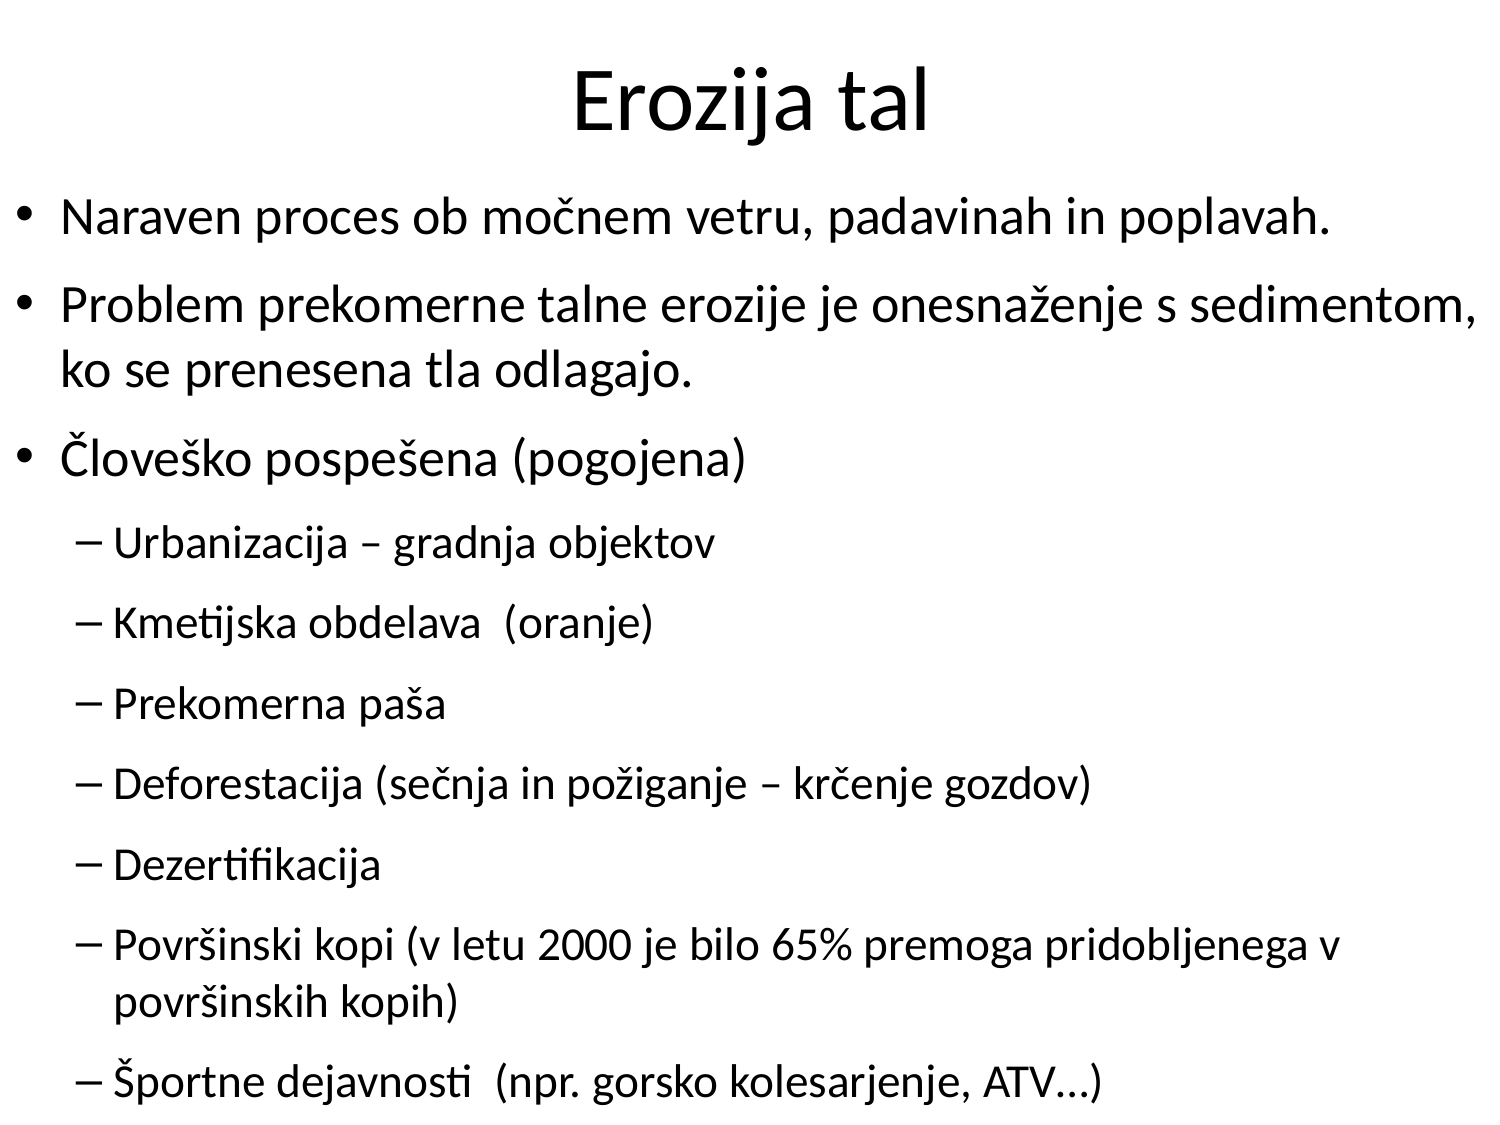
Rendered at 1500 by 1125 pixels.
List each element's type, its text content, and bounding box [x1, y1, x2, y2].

list Naraven proces ob močnem vetru, padavinah in poplavah. Problem prekomerne talne erozije je onesnaženje s sedimentom, ko se prenesena tla odlagajo. Človeško pospešena (pogojena) Urbanizacija – gradnja objektov Kmetijska obdelava (oranje) Prekomerna paša Deforestacija (sečnja in požiganje – krčenje gozdov) Dezertifikacija Površinski kopi (v letu 2000 je bilo 65% premoga pridobljenega v površinskih kopih) Športne dejavnosti (npr. gorsko kolesarjenje, ATV…) [0, 172, 1500, 1125]
title Erozija tal [76, 0, 1427, 172]
